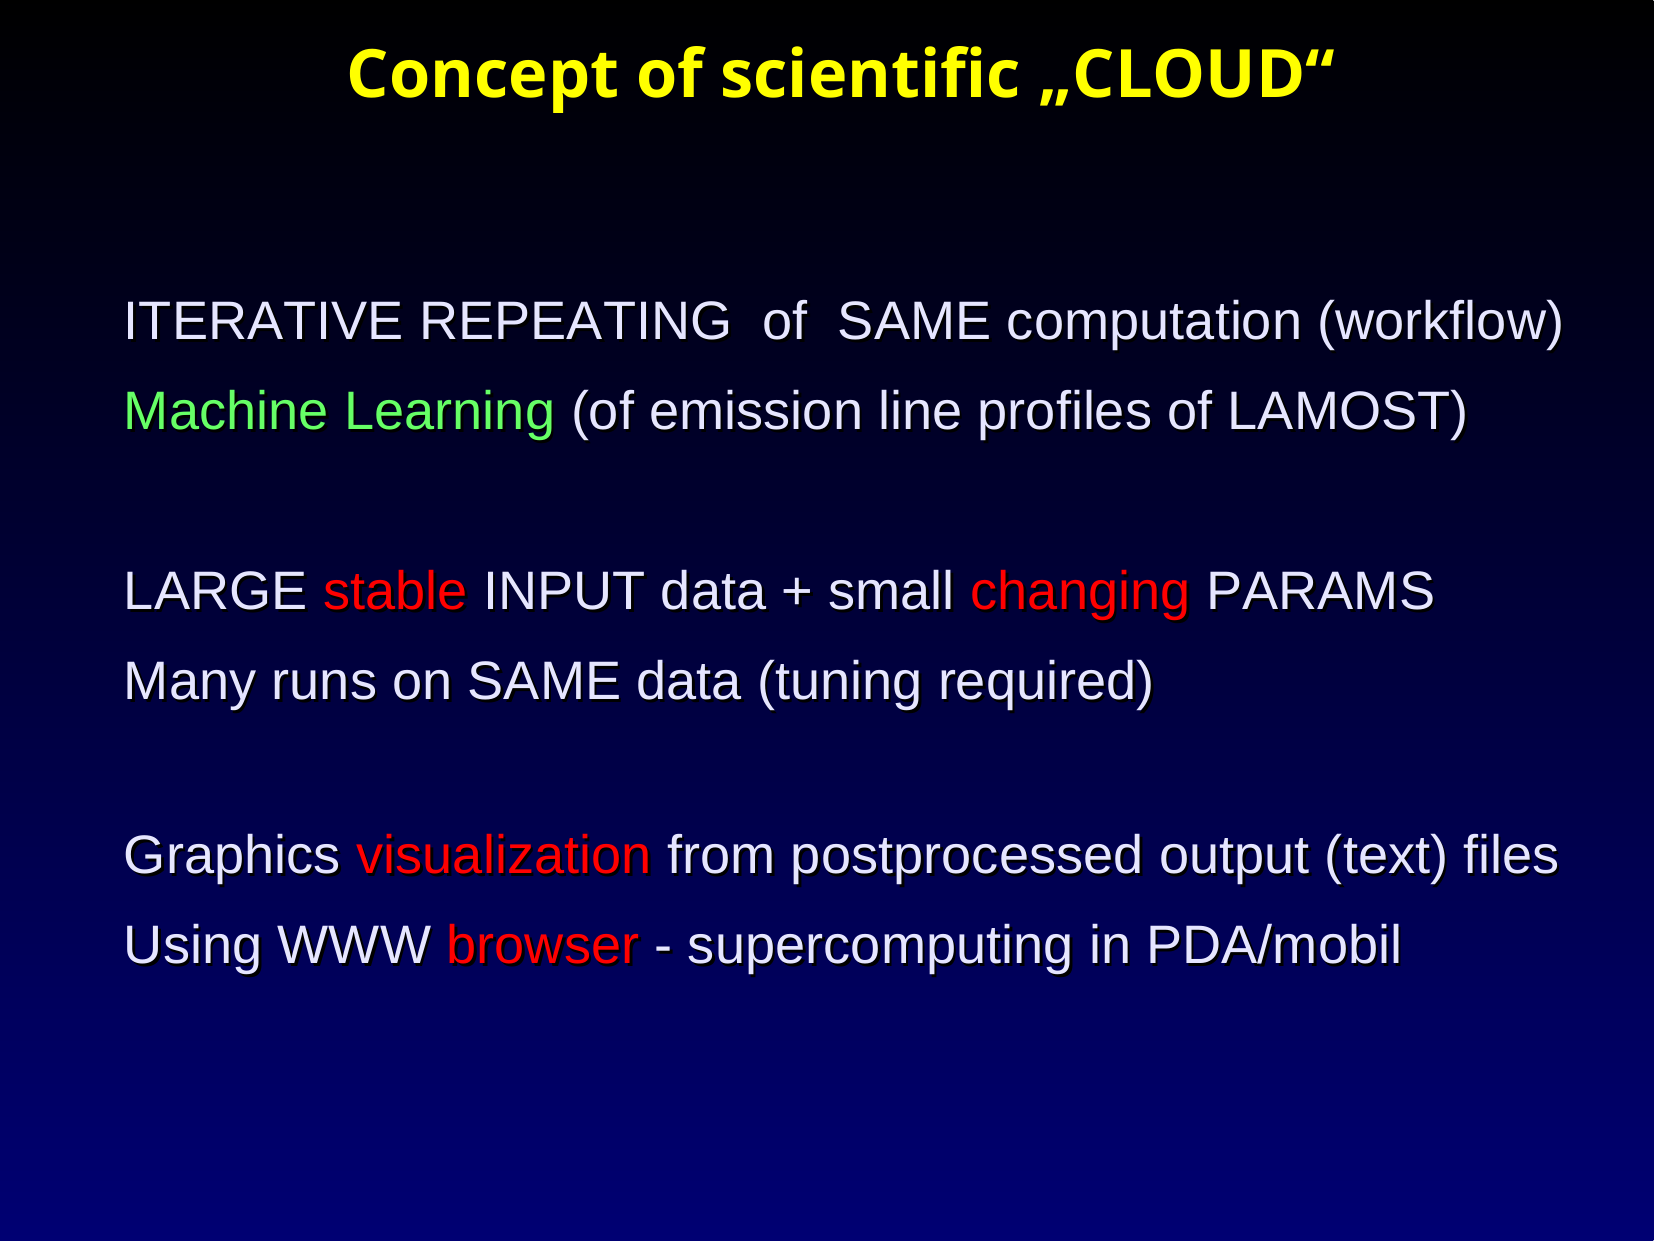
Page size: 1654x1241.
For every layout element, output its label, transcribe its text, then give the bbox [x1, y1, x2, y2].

title Concept of scientific „CLOUD“ [118, 0, 1565, 143]
list ITERATIVE REPEATING of SAME computation (workflow) Machine Learning (of emission line profiles of LAMOST) LARGE stable INPUT data + small changing PARAMS Many runs on SAME data (tuning required) Graphics visualization from postprocessed output (text) files Using WWW browser - supercomputing in PDA/mobil [106, 200, 1609, 1157]
